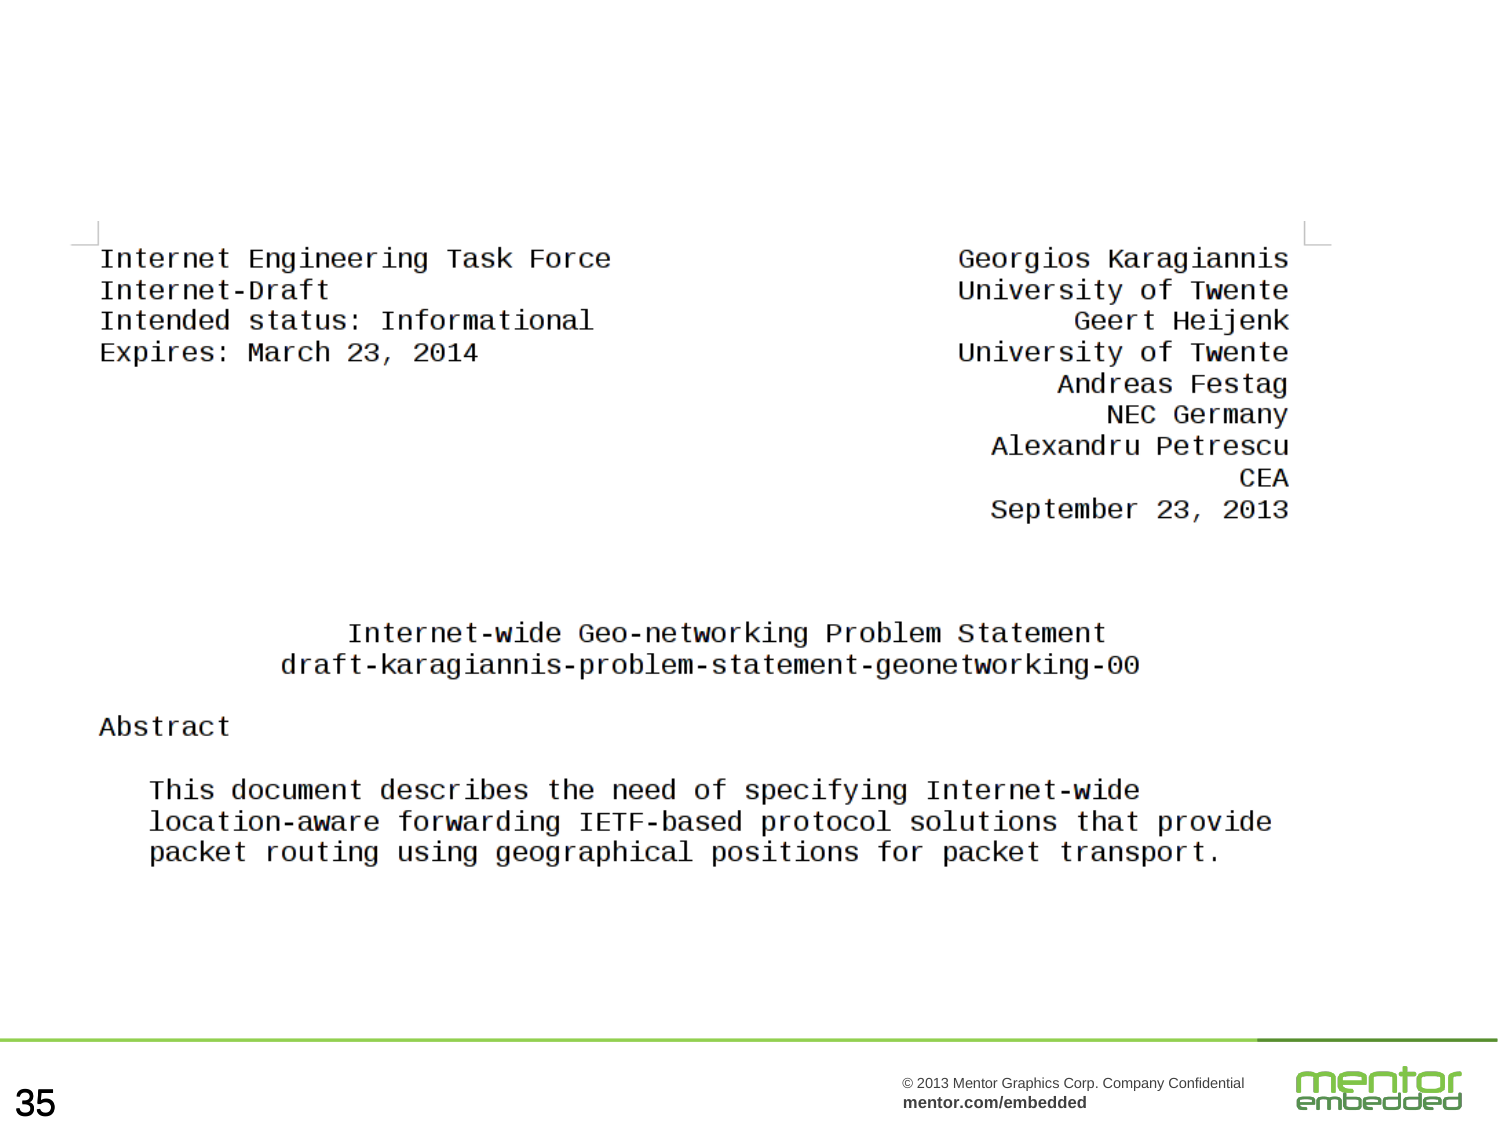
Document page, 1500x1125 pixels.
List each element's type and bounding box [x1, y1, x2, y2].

picture [0, 221, 1500, 904]
picture [1292, 1062, 1464, 1114]
